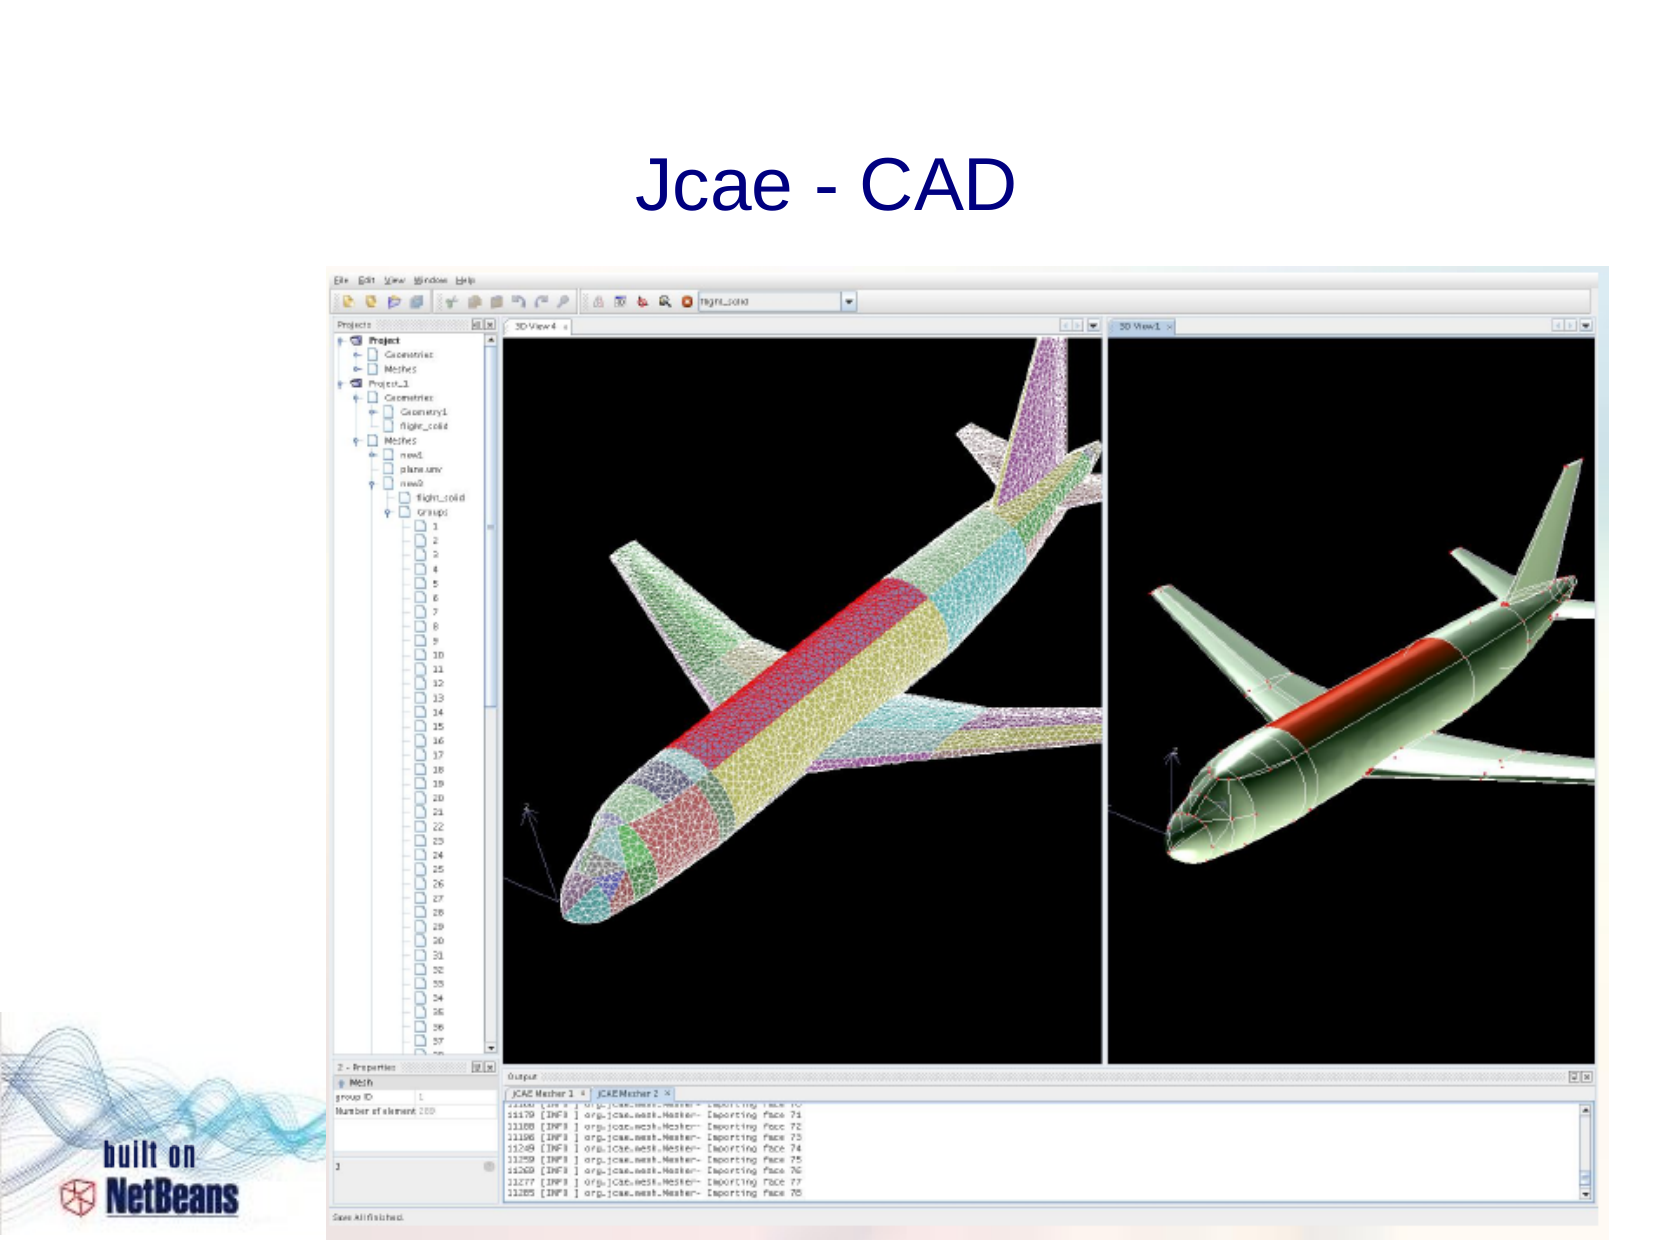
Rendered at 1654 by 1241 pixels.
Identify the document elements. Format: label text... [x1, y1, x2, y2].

picture [0, 266, 1609, 1240]
title Jcae - CAD [82, 119, 1571, 250]
